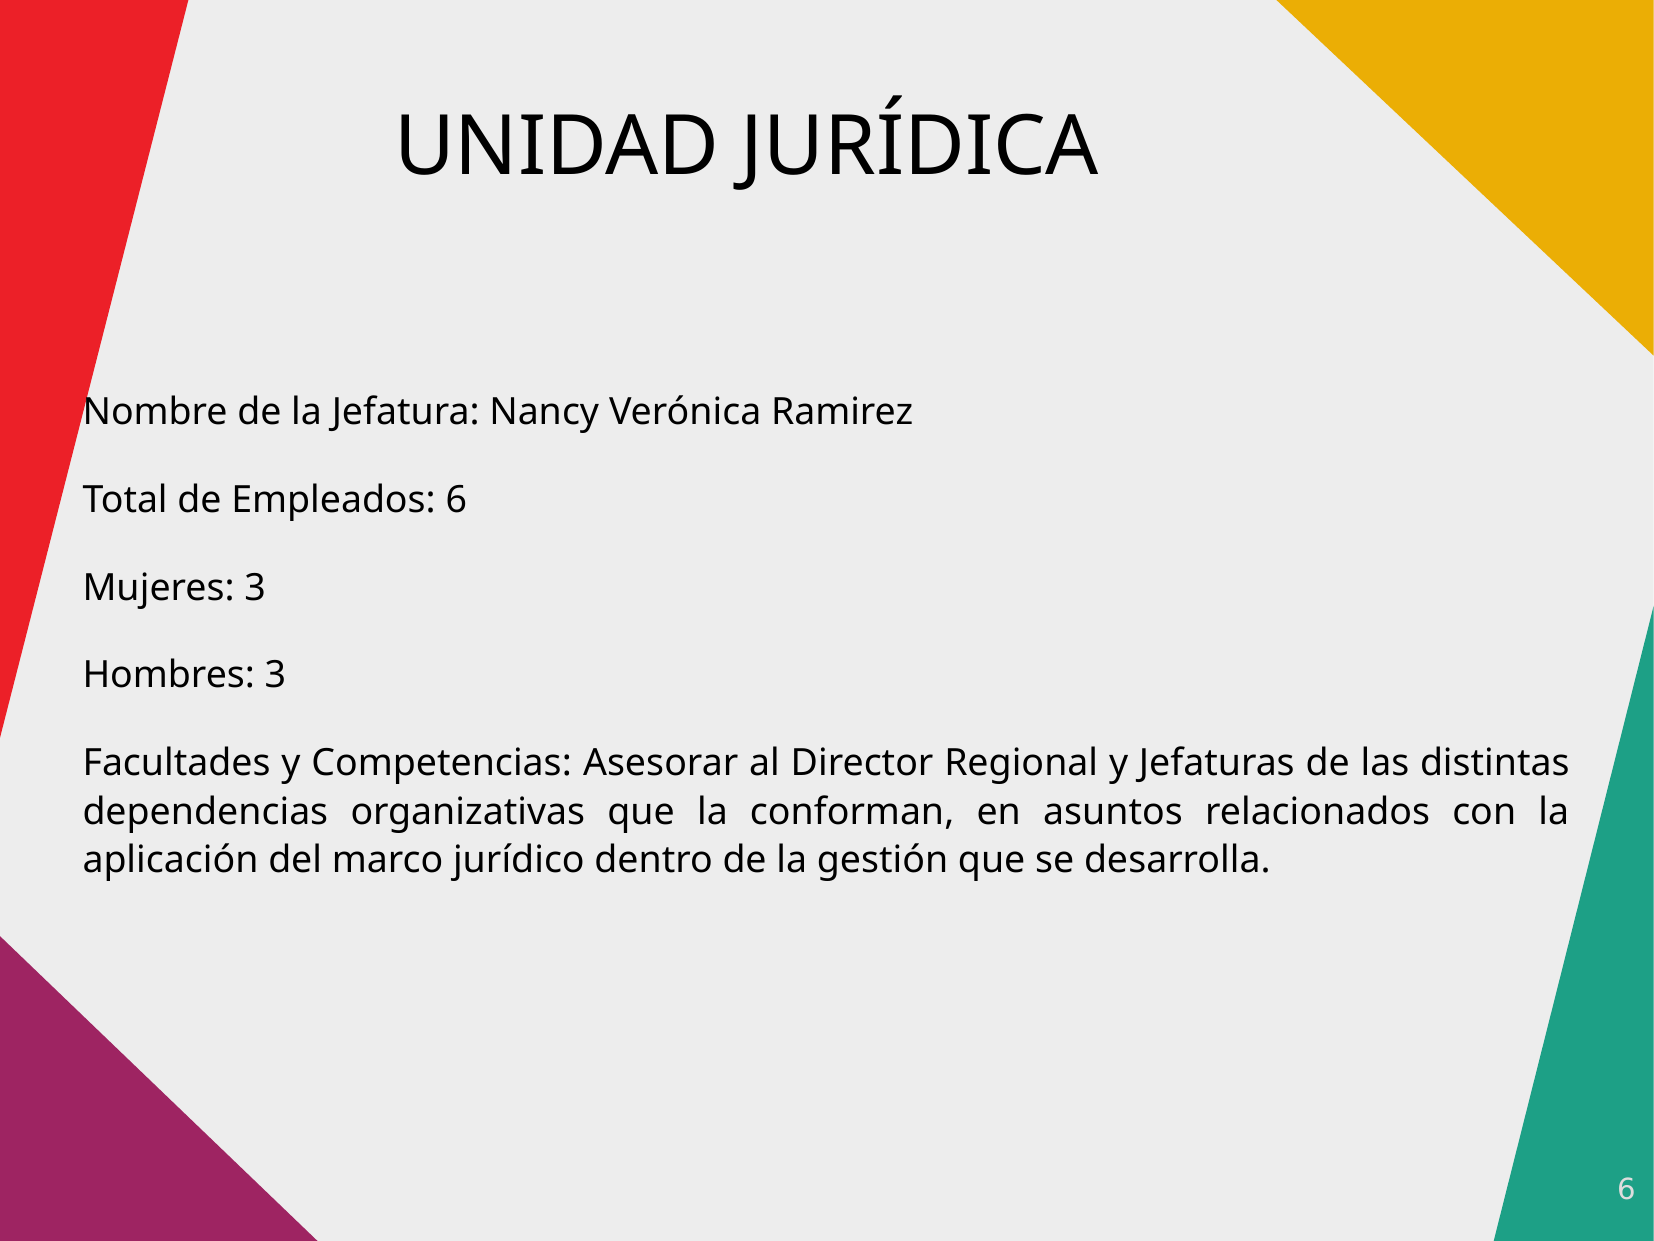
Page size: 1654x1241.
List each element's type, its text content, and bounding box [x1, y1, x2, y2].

title UNIDAD JURÍDICA [82, 47, 1412, 229]
text_box Nombre de la Jefatura: Nancy Verónica Ramirez Total de Empleados: 6 Mujeres: 3 Hombres: 3 Facultades y Competencias: Asesorar al Director Regional y Jefaturas de las distintas dependencias organizativas que la conforman, en asuntos relacionados con la aplicación del marco jurídico dentro de la gestión que se desarrolla. [82, 299, 1571, 1019]
